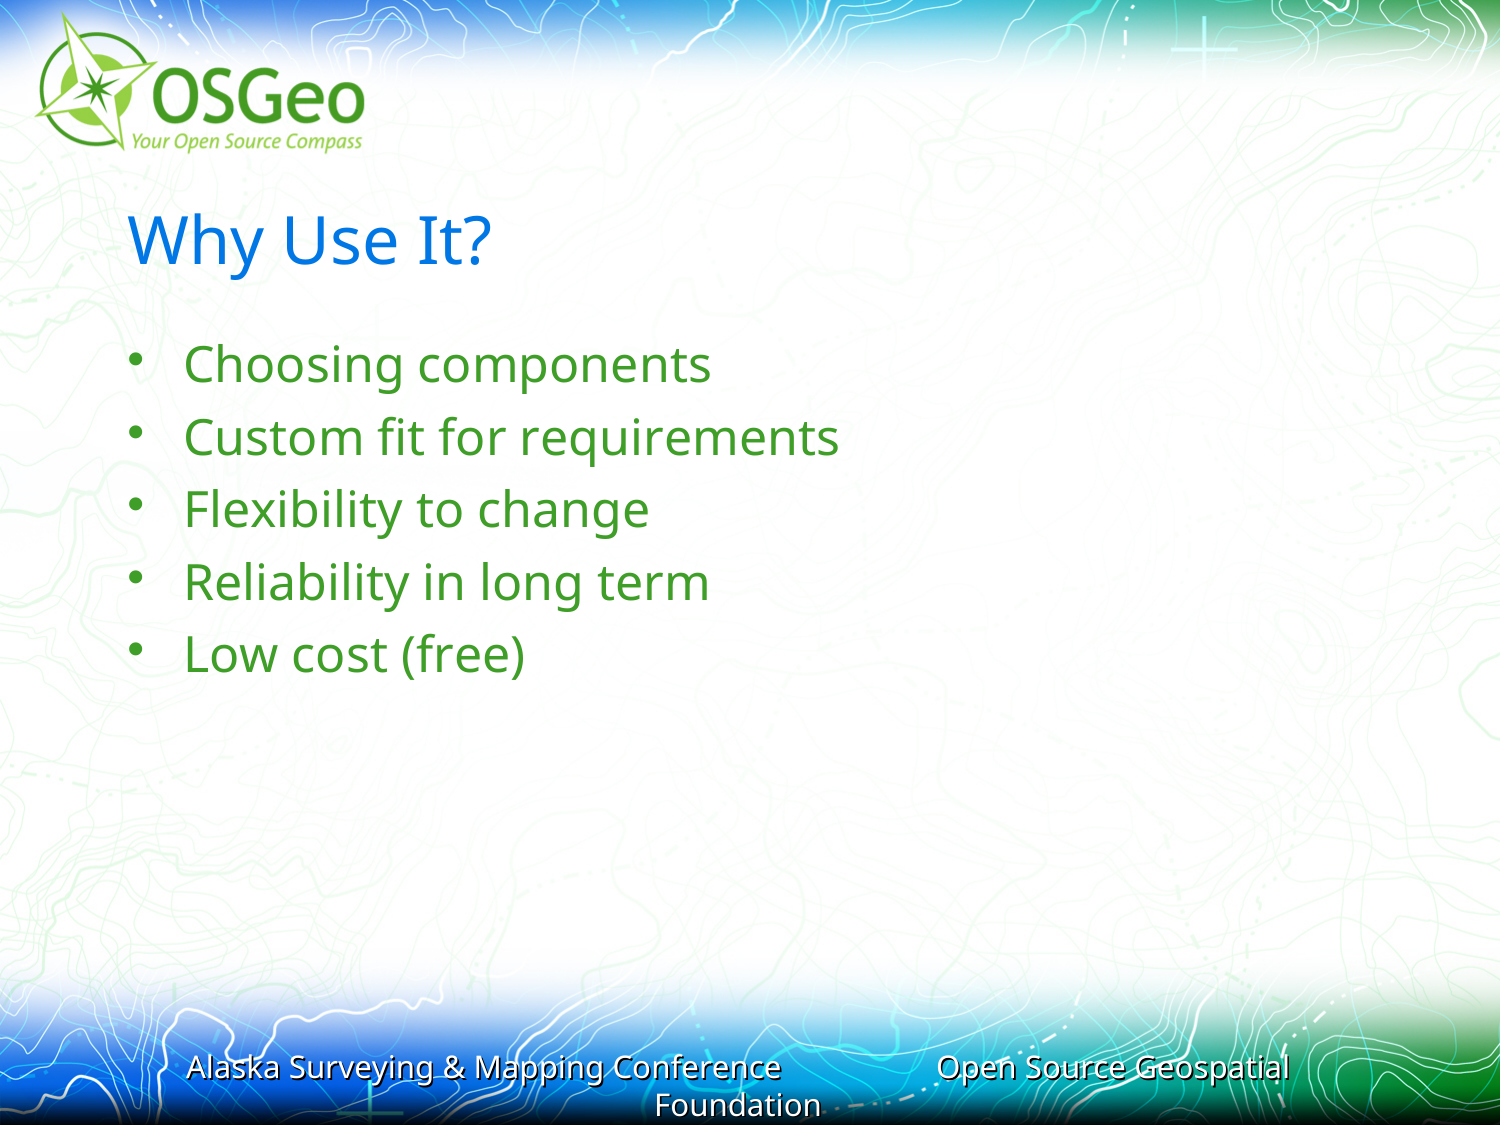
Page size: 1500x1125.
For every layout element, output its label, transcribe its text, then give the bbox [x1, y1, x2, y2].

title Why Use It? [112, 187, 1388, 288]
list Choosing components Custom fit for requirements Flexibility to change Reliability in long term Low cost (free) [112, 324, 1388, 1068]
picture [0, 0, 1500, 1125]
